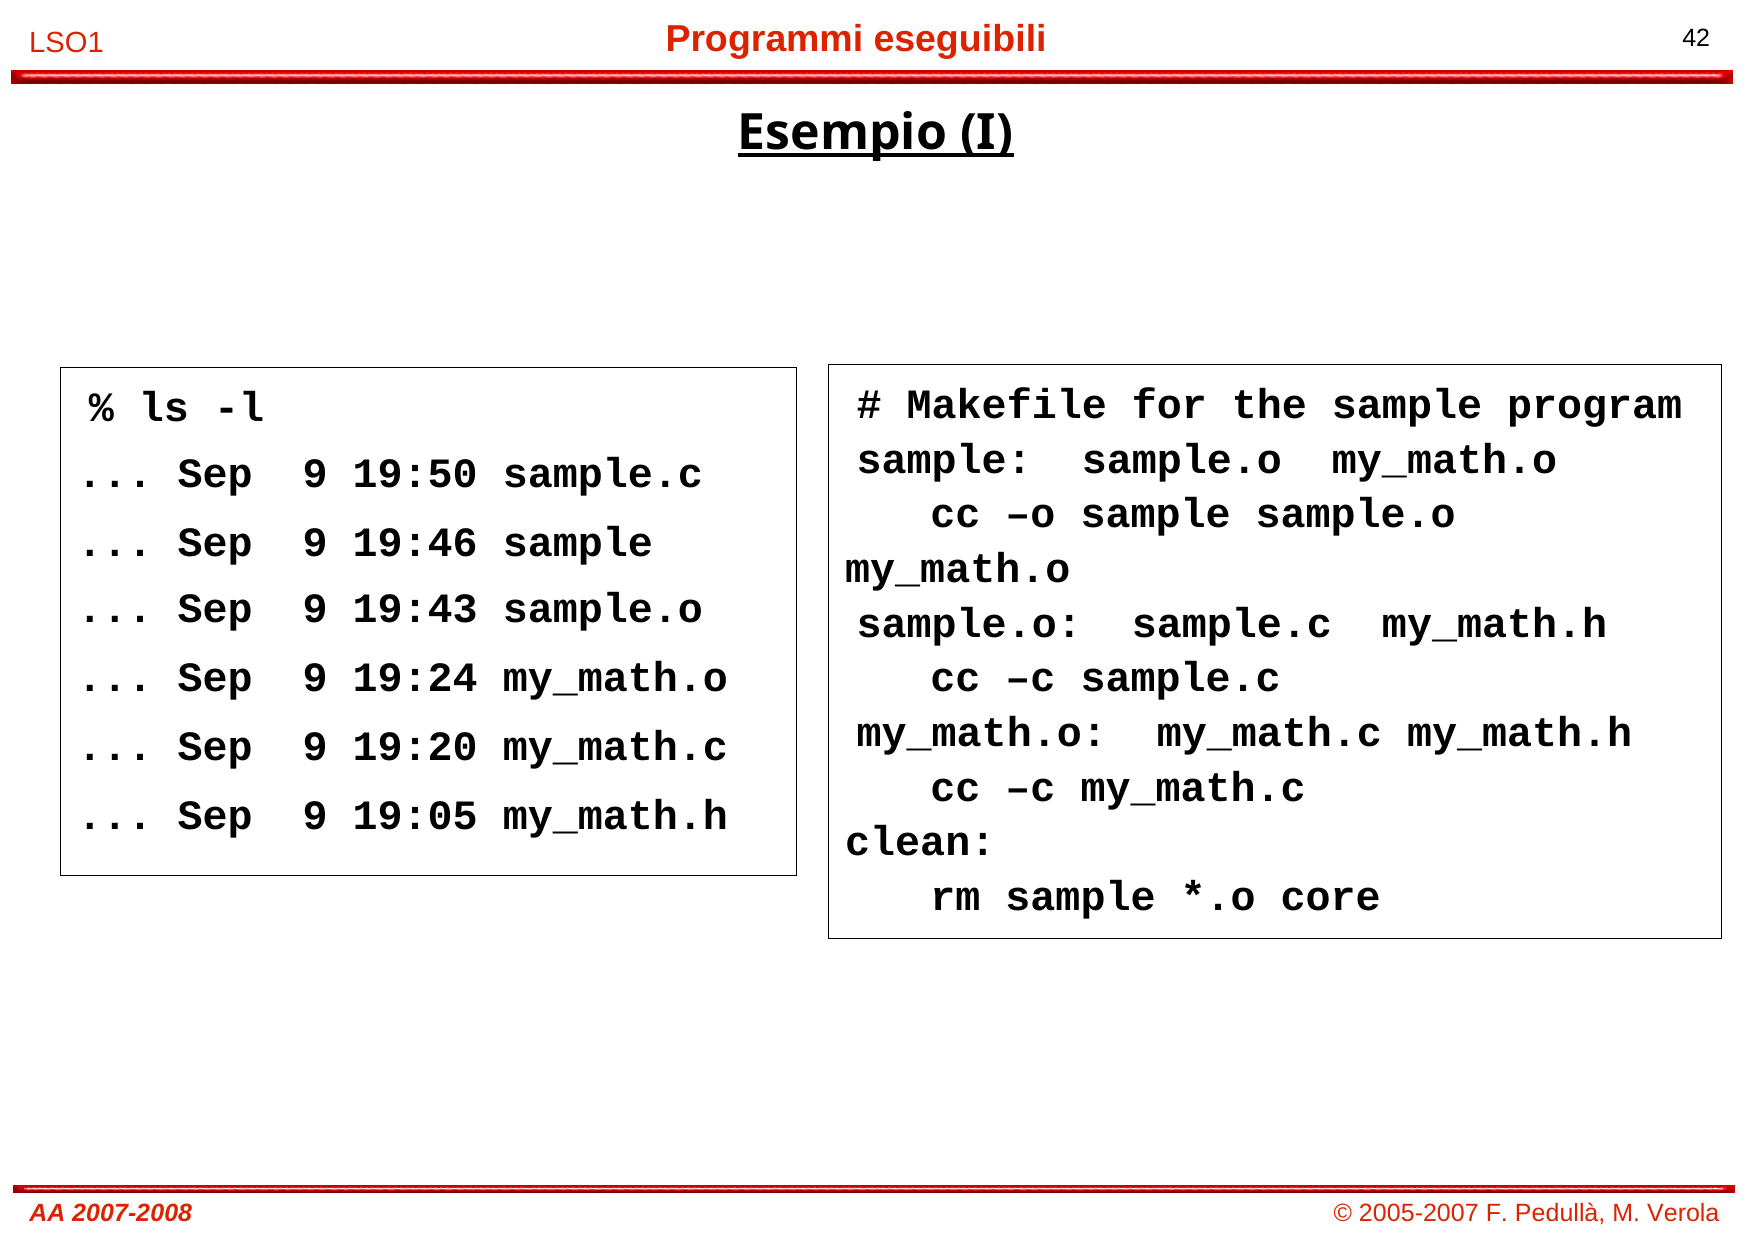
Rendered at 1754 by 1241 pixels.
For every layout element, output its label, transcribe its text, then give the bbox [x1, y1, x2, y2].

picture [13, 1185, 1735, 1193]
title Esempio (I) [570, 76, 1182, 188]
list % ls -l ... Sep 9 19:50 sample.c ... Sep 9 19:46 sample ... Sep 9 19:43 sample.o ... Sep 9 19:24 my_math.o ... Sep 9 19:20 my_math.c ... Sep 9 19:05 my_math.h [60, 367, 797, 876]
list # Makefile for the sample program sample: sample.o my_math.o cc –o sample sample.o my_math.o sample.o: sample.c my_math.h cc –c sample.c my_math.o: my_math.c my_math.h cc –c my_math.c clean: rm sample *.o core [828, 364, 1722, 939]
picture [11, 70, 1733, 84]
